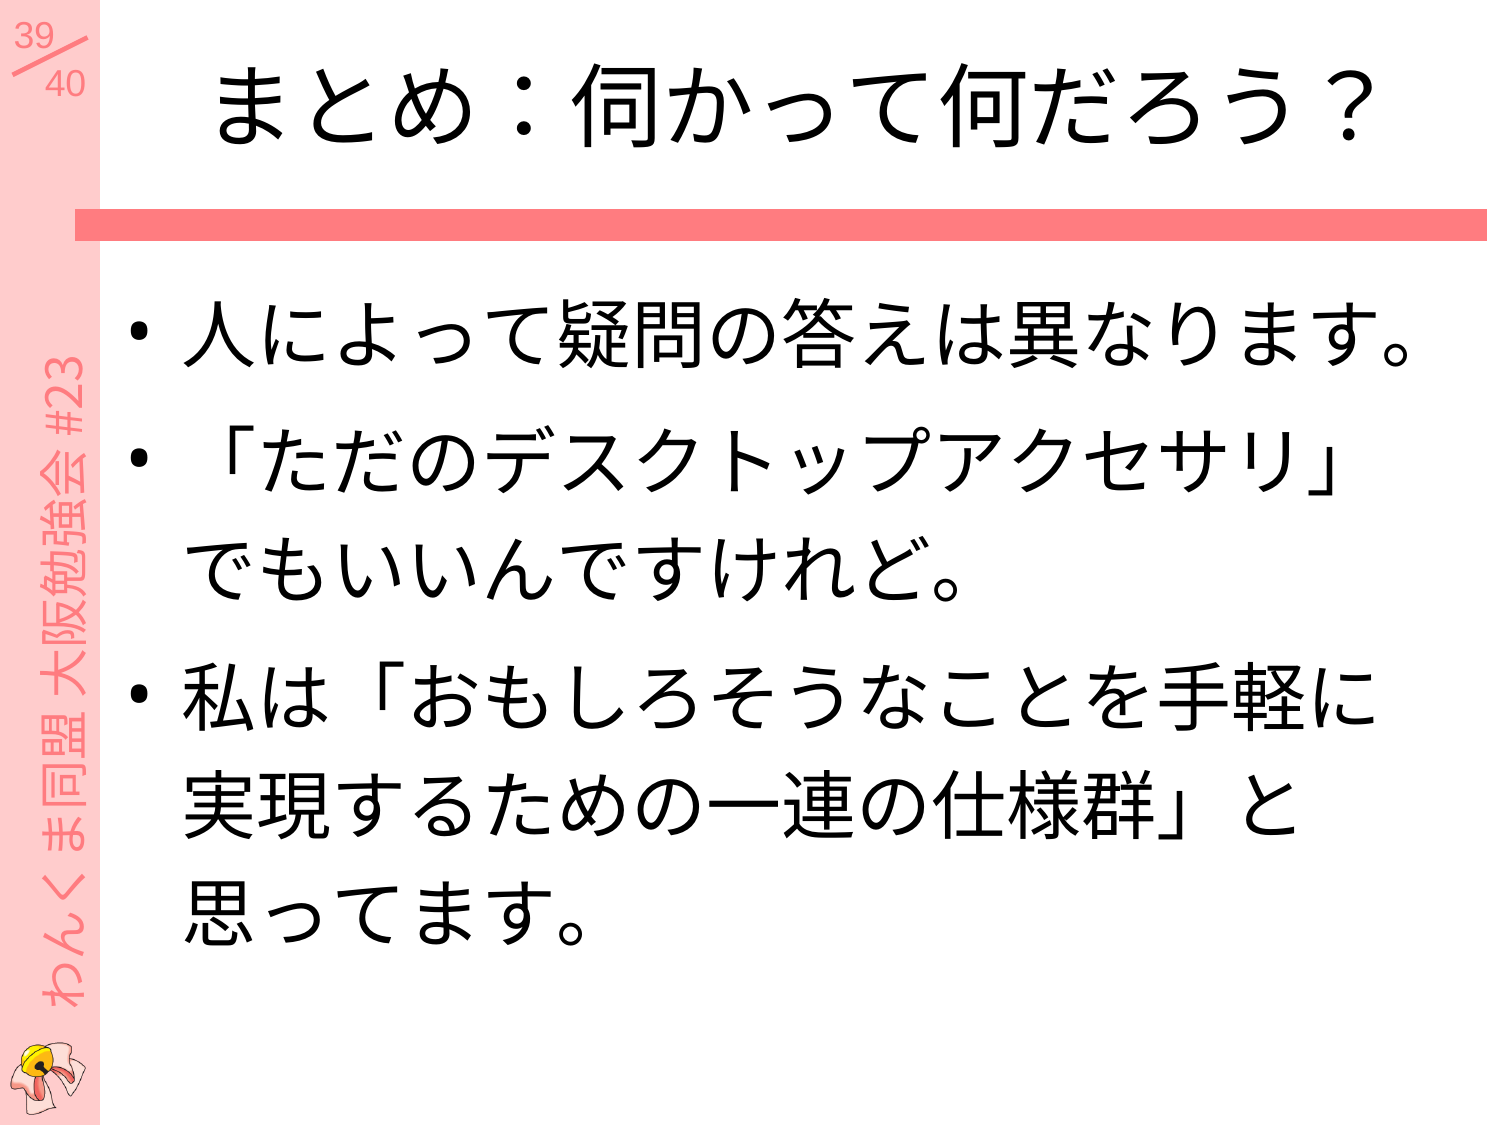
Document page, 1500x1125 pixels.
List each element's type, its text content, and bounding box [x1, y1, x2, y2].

title まとめ：伺かって何だろう？ [125, 0, 1476, 218]
picture [10, 1042, 86, 1115]
list 人によって疑問の答えは異なります。 「ただのデスクトップアクセサリ」 でもいいんですけれど。 私は「おもしろそうなことを手軽に 実現するための一連の仕様群」と 思ってます。 [125, 275, 1476, 1101]
